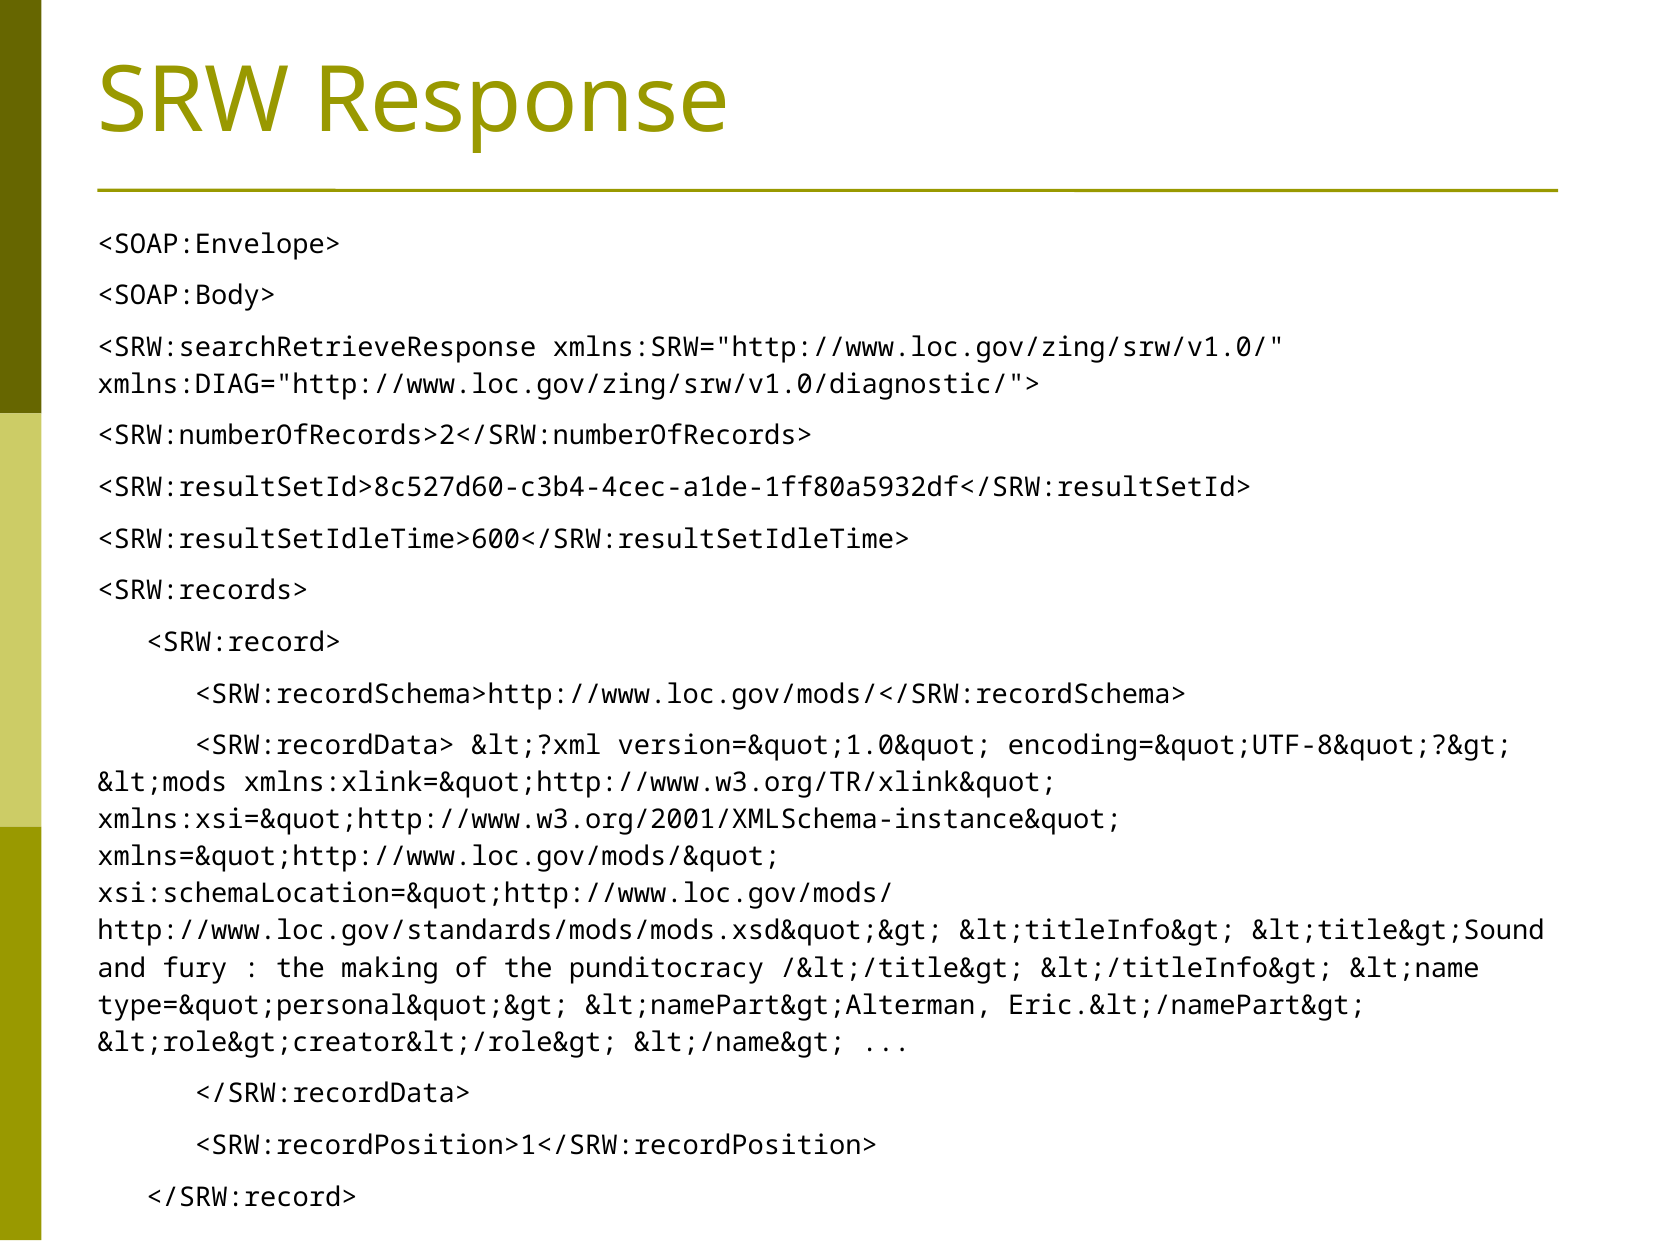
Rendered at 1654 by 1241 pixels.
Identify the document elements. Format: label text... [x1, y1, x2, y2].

list <SOAP:Envelope> <SOAP:Body> <SRW:searchRetrieveResponse xmlns:SRW="http://www.loc.gov/zing/srw/v1.0/" xmlns:DIAG="http://www.loc.gov/zing/srw/v1.0/diagnostic/"> <SRW:numberOfRecords>2</SRW:numberOfRecords> <SRW:resultSetId>8c527d60-c3b4-4cec-a1de-1ff80a5932df</SRW:resultSetId> <SRW:resultSetIdleTime>600</SRW:resultSetIdleTime> <SRW:records> <SRW:record> <SRW:recordSchema>http://www.loc.gov/mods/</SRW:recordSchema> <SRW:recordData> &lt;?xml version=&quot;1.0&quot; encoding=&quot;UTF-8&quot;?&gt; &lt;mods xmlns:xlink=&quot;http://www.w3.org/TR/xlink&quot; xmlns:xsi=&quot;http://www.w3.org/2001/XMLSchema-instance&quot; xmlns=&quot;http://www.loc.gov/mods/&quot; xsi:schemaLocation=&quot;http://www.loc.gov/mods/ http://www.loc.gov/standards/mods/mods.xsd&quot;&gt; &lt;titleInfo&gt; &lt;title&gt;Sound and fury : the making of the punditocracy /&lt;/title&gt; &lt;/titleInfo&gt; &lt;name type=&quot;personal&quot;&gt; &lt;namePart&gt;Alterman, Eric.&lt;/namePart&gt; &lt;role&gt;creator&lt;/role&gt; &lt;/name&gt; ... </SRW:recordData> <SRW:recordPosition>1</SRW:recordPosition> </SRW:record> ... (excerpt from ZING website) [82, 216, 1571, 1216]
title SRW Response [82, 0, 1571, 164]
